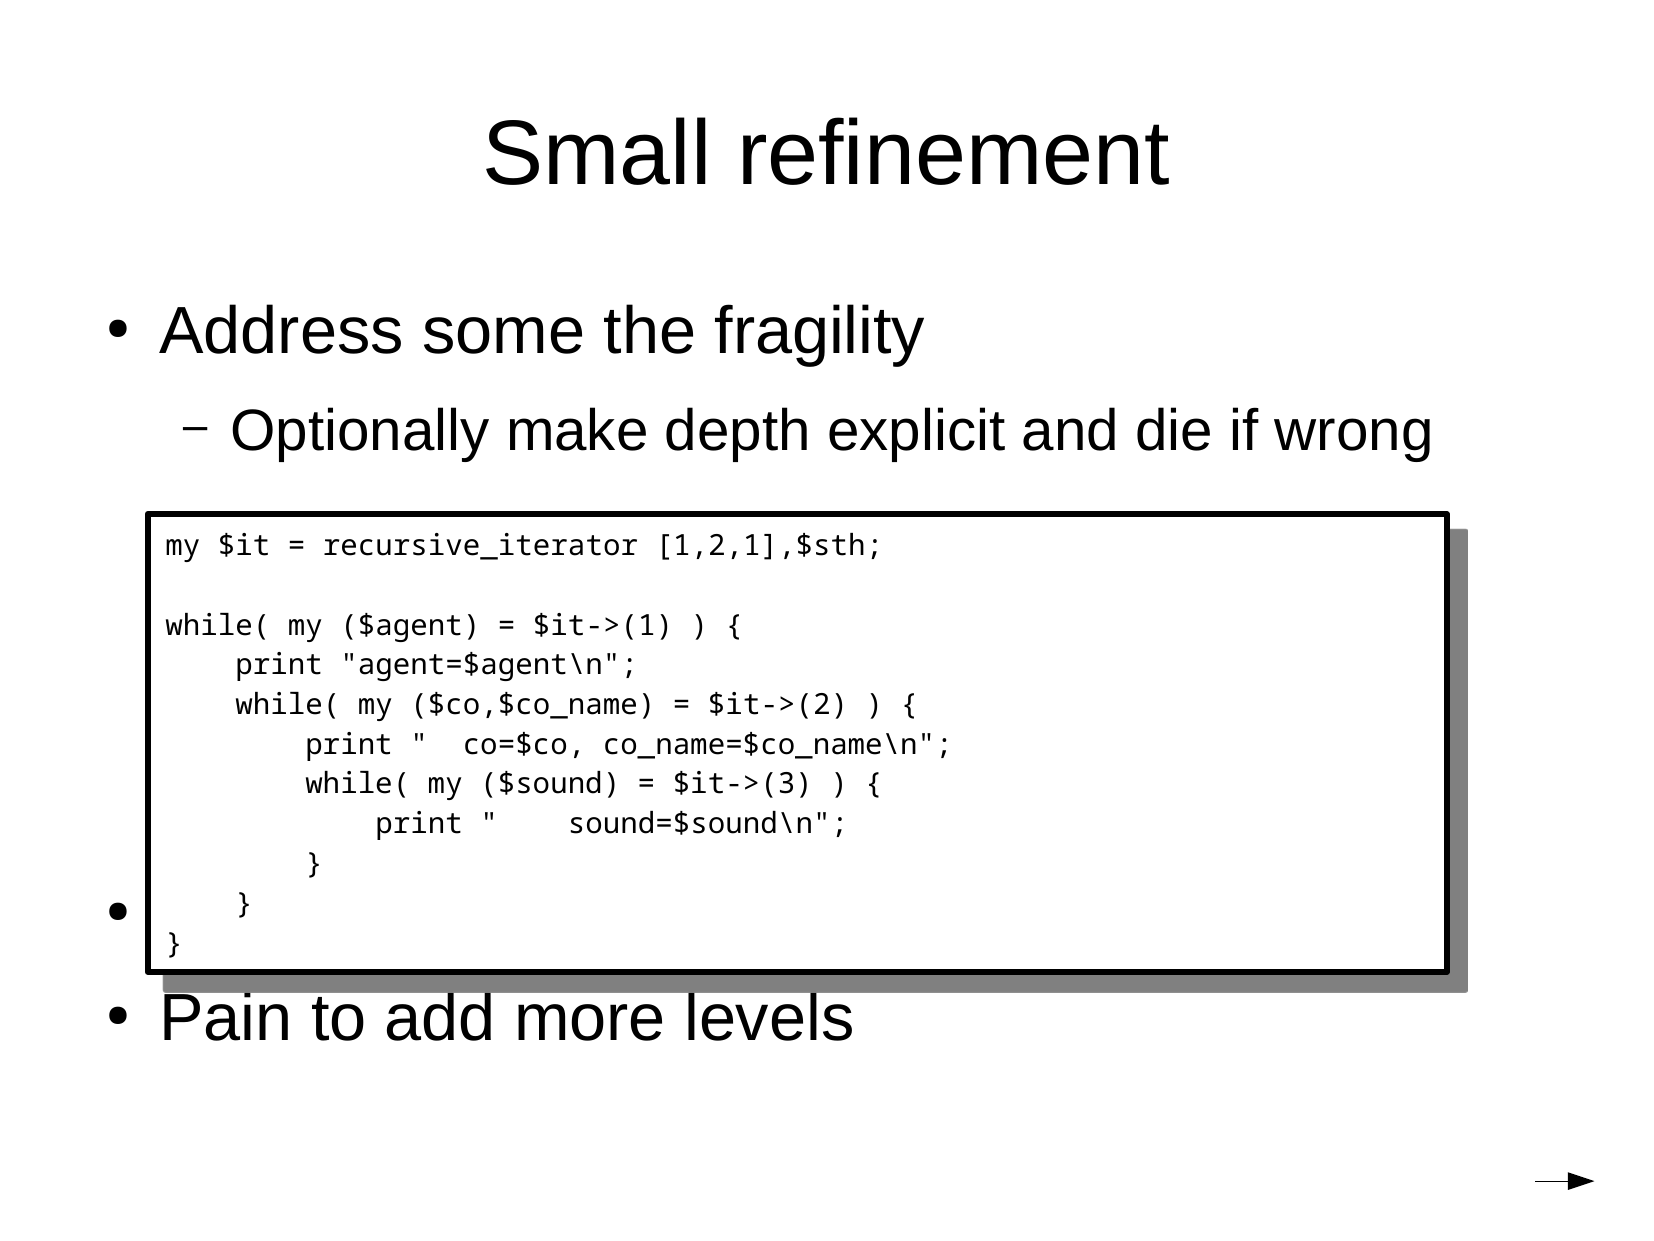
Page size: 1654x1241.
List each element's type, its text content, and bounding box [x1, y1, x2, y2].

text_box my $it = recursive_iterator [1,2,1],$sth; while( my ($agent) = $it->(1) ) { print "agent=$agent\n"; while( my ($co,$co_name) = $it->(2) ) { print " co=$co, co_name=$co_name\n"; while( my ($sound) = $it->(3) ) { print " sound=$sound\n"; } } } [147, 514, 1447, 857]
list Address some the fragility Optionally make depth explicit and die if wrong Still hard to document Pain to add more levels [88, 293, 1577, 1097]
title Small refinement [82, 56, 1571, 250]
